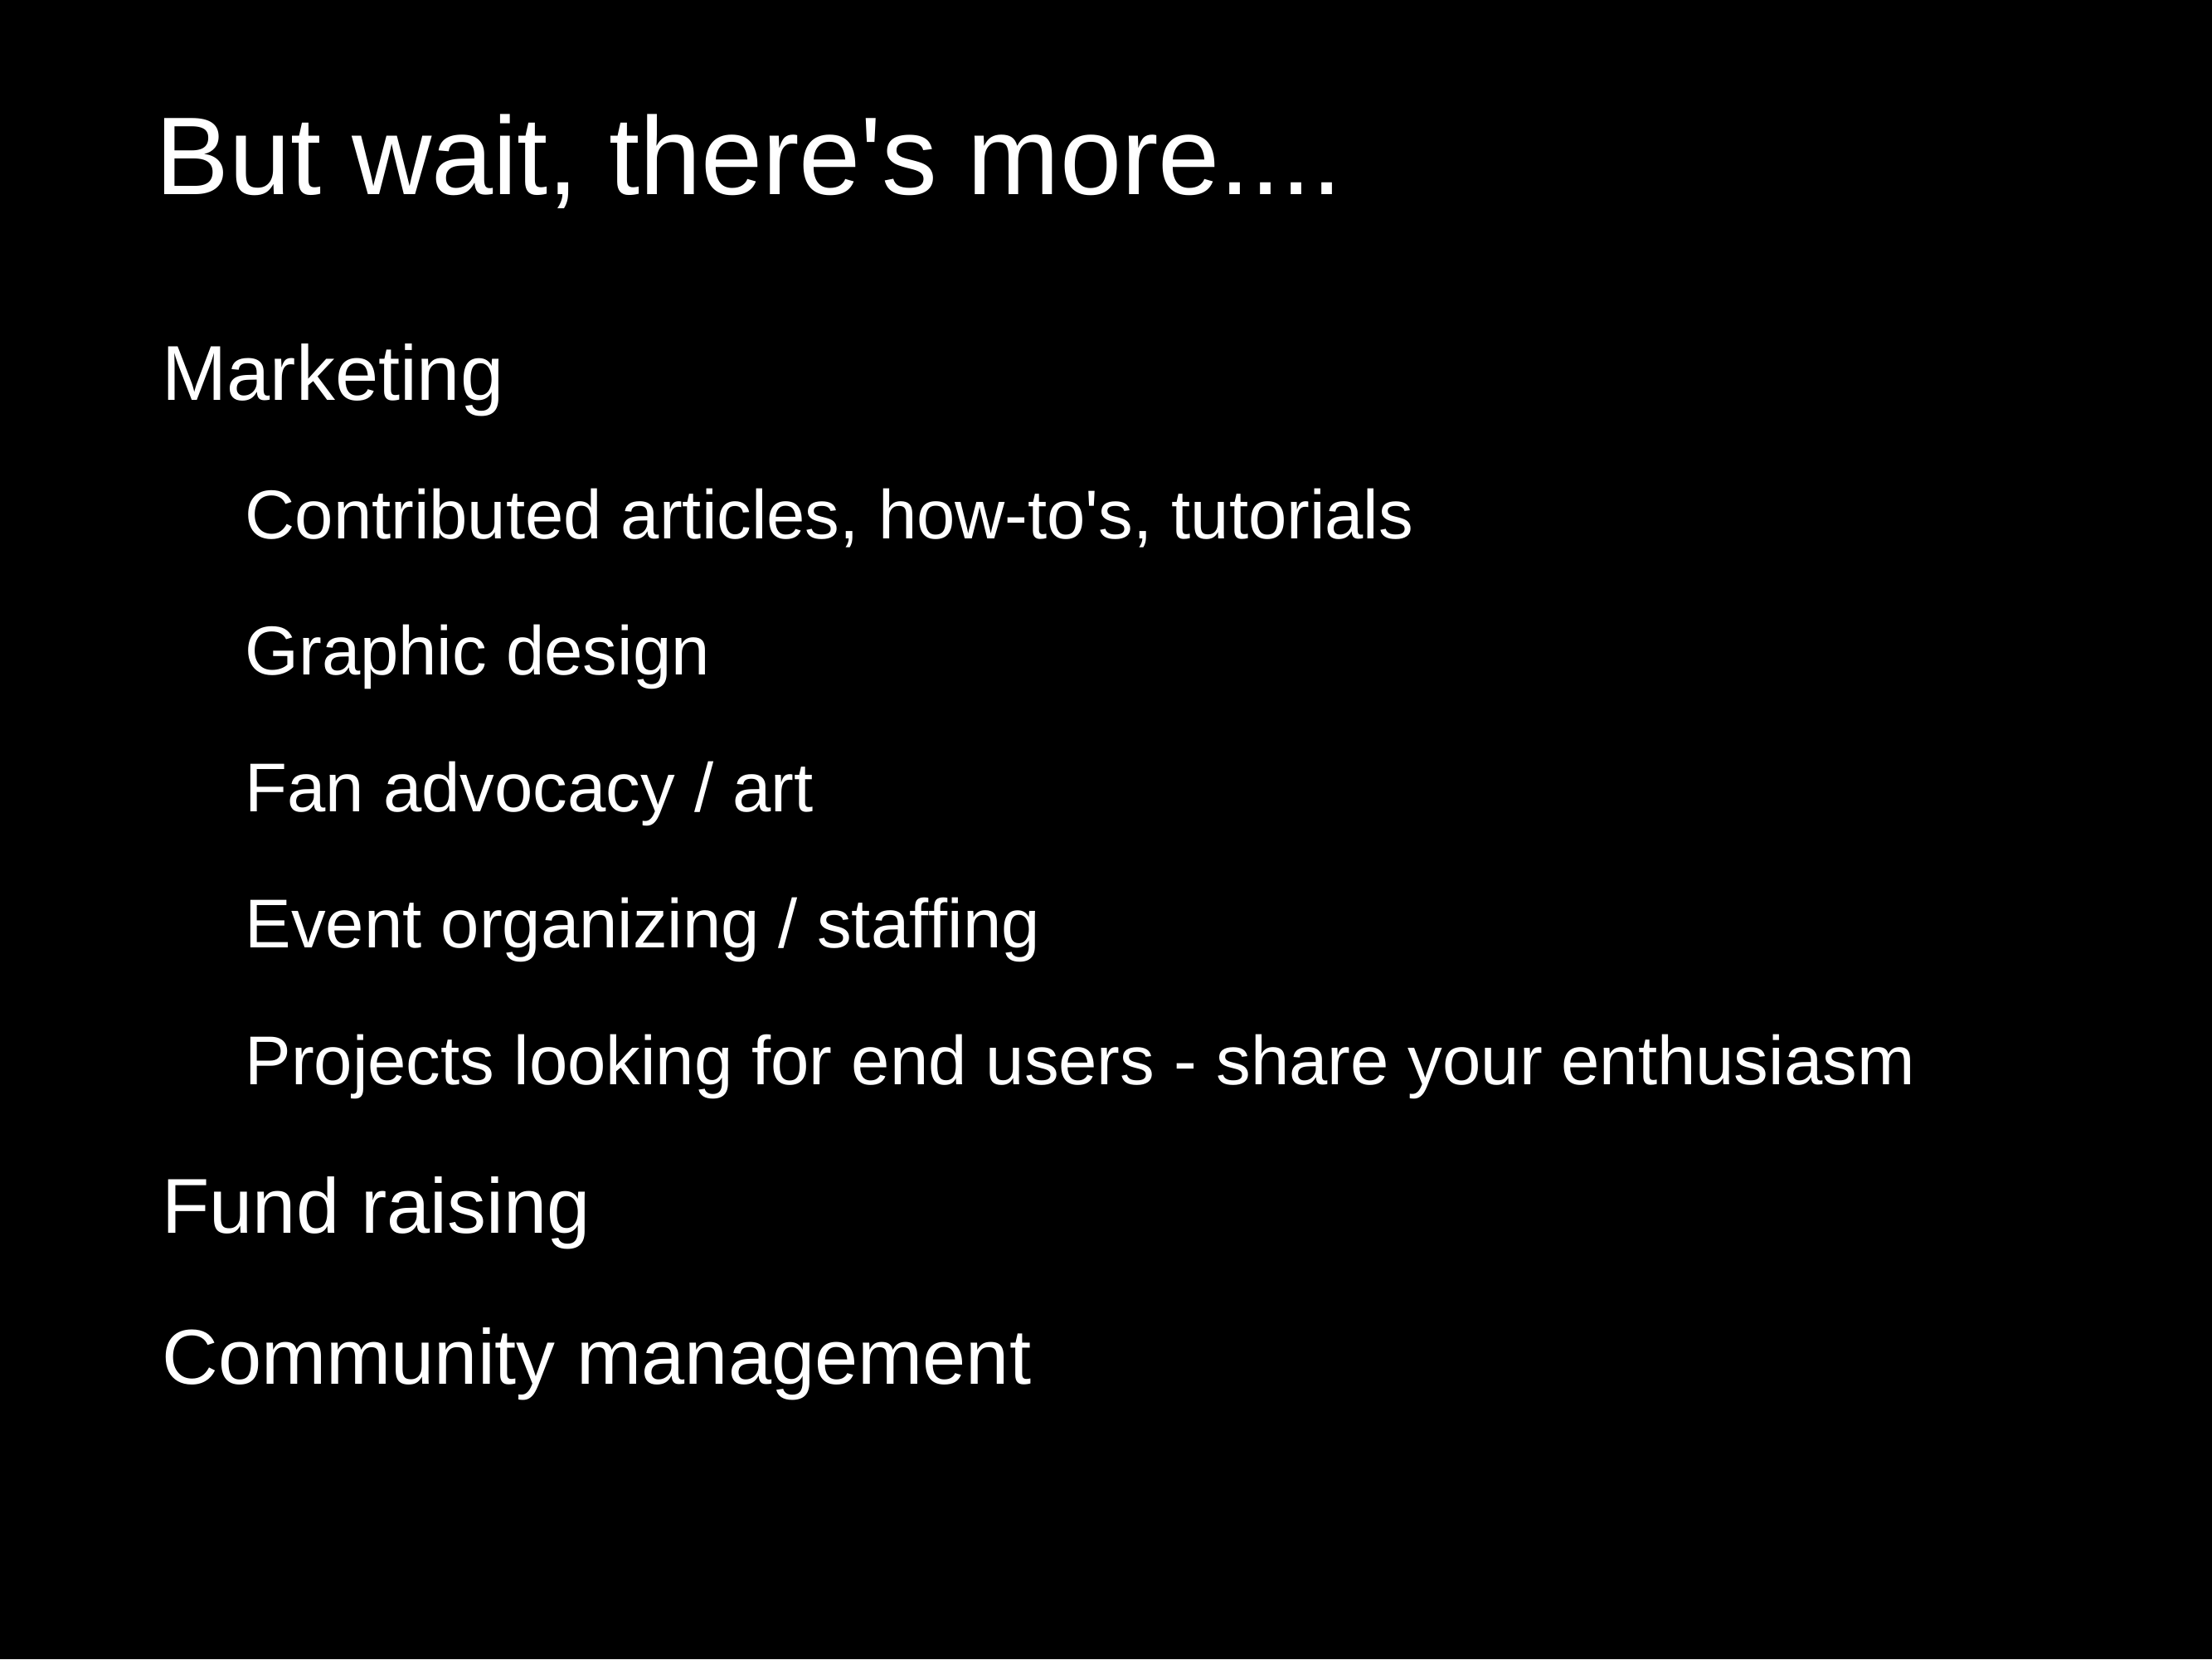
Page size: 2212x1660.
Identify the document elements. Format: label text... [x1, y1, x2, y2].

title But wait, there's more.... [155, 86, 2063, 250]
list Marketing Contributed articles, how-to's, tutorials Graphic design Fan advocacy / art Event organizing / staffing Projects looking for end users - share your enthusiasm Fund raising Community management [152, 286, 2059, 1556]
